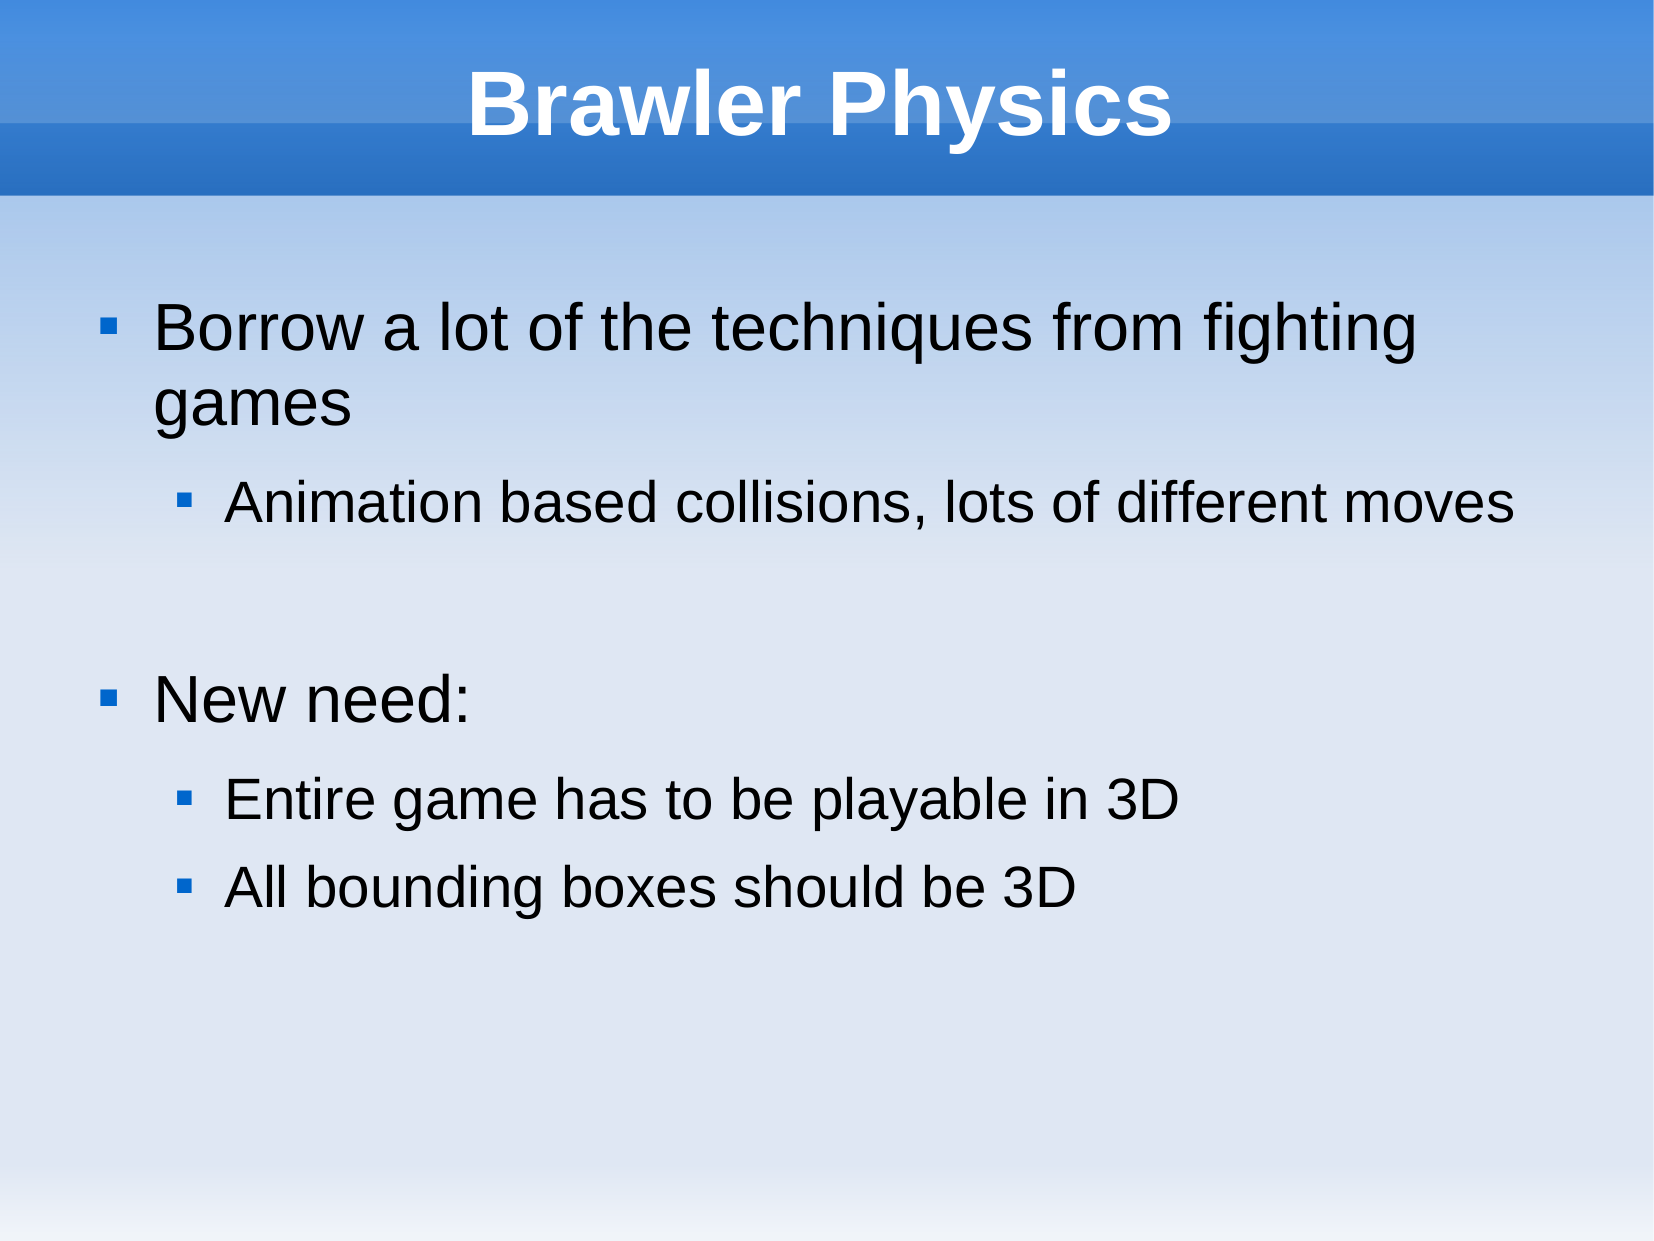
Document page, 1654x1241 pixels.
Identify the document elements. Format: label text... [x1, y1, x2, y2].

picture [0, 0, 1654, 1241]
list Borrow a lot of the techniques from fighting games Animation based collisions, lots of different moves New need: Entire game has to be playable in 3D All bounding boxes should be 3D [82, 290, 1571, 1109]
title Brawler Physics [76, 0, 1565, 208]
